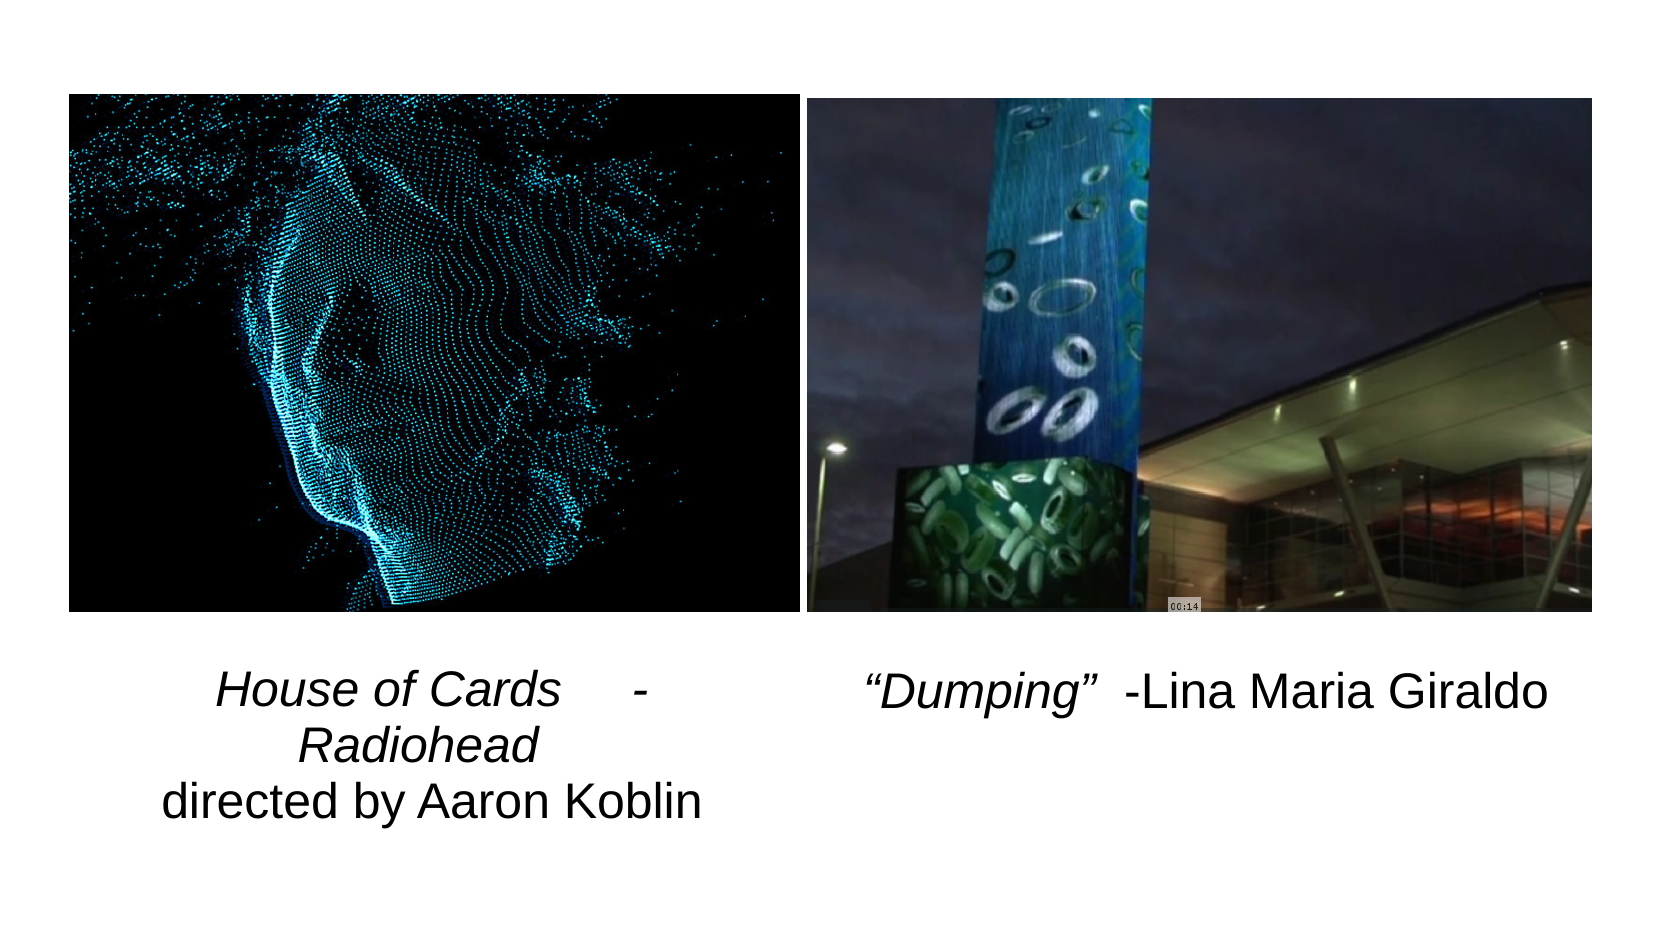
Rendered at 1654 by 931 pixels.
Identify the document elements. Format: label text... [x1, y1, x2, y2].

title “Dumping” -Lina Maria Giraldo [863, 635, 1561, 748]
picture [68, 94, 800, 612]
picture [807, 98, 1592, 612]
title House of Cards - Radiohead directed by Aaron Koblin [106, 661, 758, 829]
